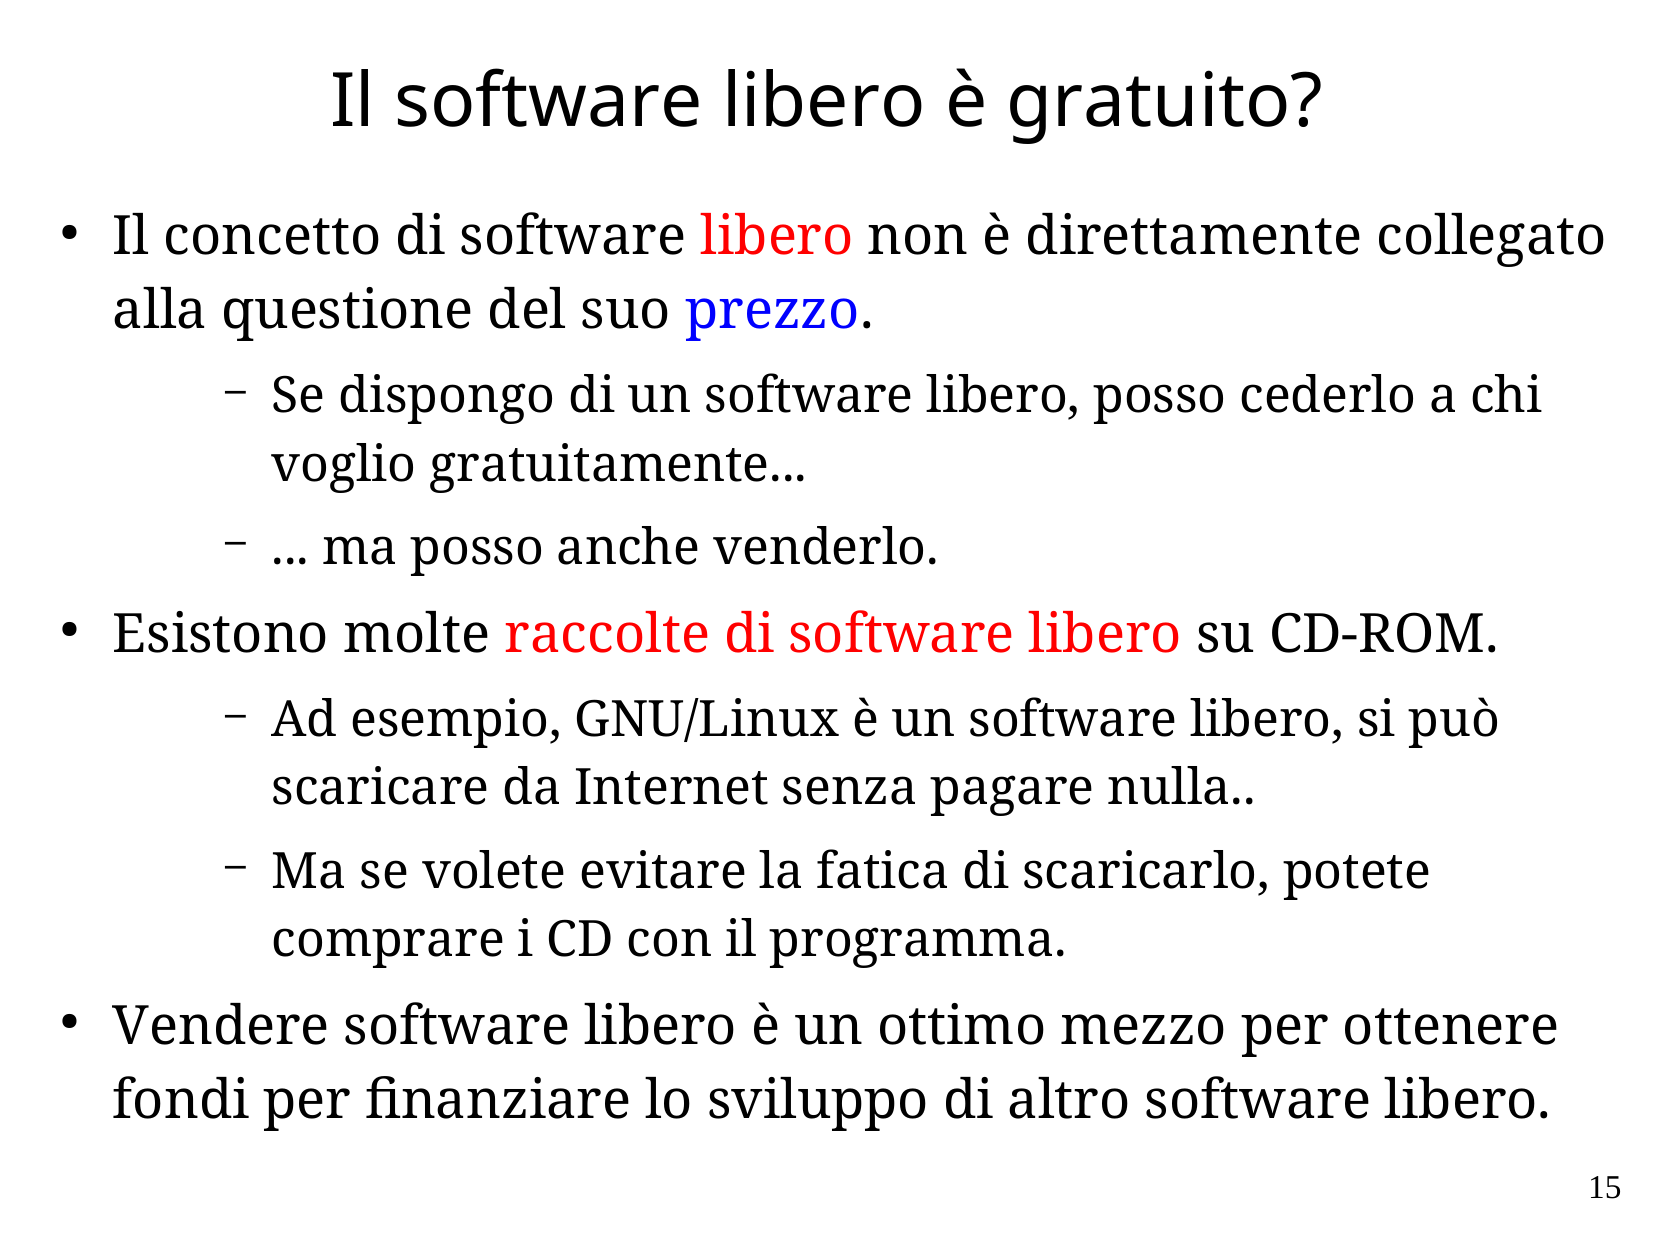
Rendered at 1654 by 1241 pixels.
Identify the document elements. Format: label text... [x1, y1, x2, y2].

list Il concetto di software libero non è direttamente collegato alla questione del suo prezzo. Se dispongo di un software libero, posso cederlo a chi voglio gratuitamente... ... ma posso anche venderlo. Esistono molte raccolte di software libero su CD-ROM. Ad esempio, GNU/Linux è un software libero, si può scaricare da Internet senza pagare nulla.. Ma se volete evitare la fatica di scaricarlo, potete comprare i CD con il programma. Vendere software libero è un ottimo mezzo per ottenere fondi per finanziare lo sviluppo di altro software libero. [42, 196, 1612, 1187]
title Il software libero è gratuito? [37, 30, 1617, 166]
